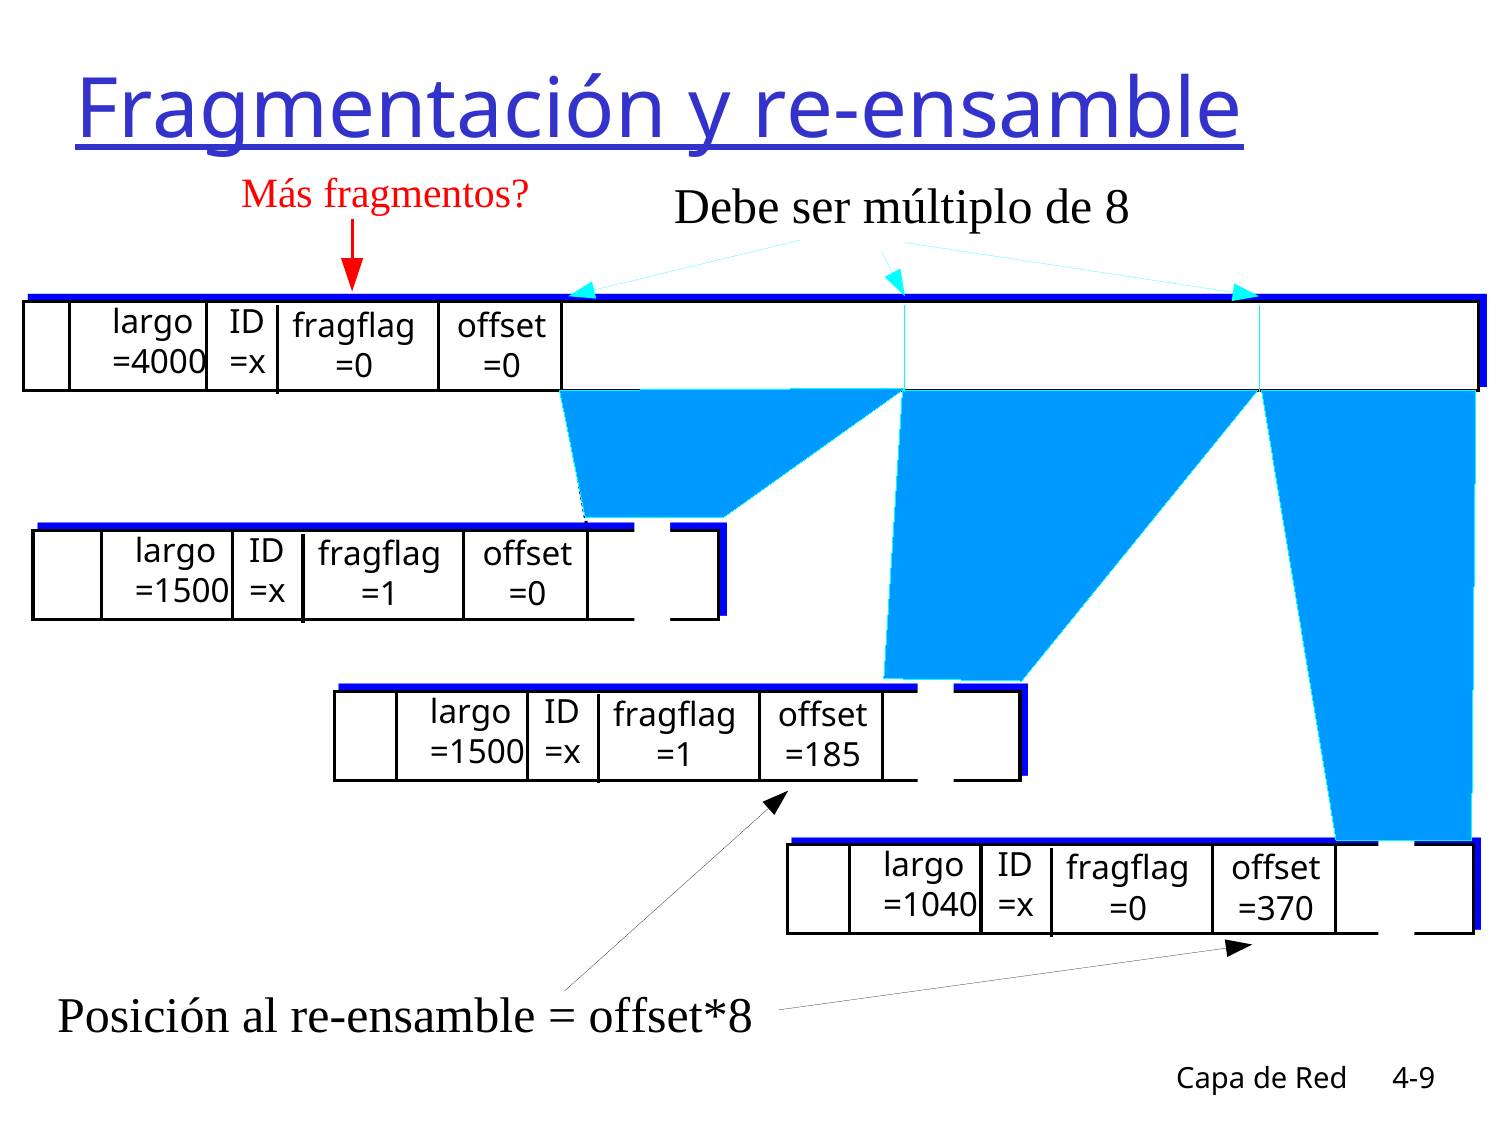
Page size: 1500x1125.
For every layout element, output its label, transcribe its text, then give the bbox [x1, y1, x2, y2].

text_box [851, 844, 979, 934]
text_box offset =0 [467, 524, 588, 620]
text_box largo =1500 [415, 682, 541, 778]
text_box [32, 530, 301, 620]
text_box ID =x [541, 682, 596, 778]
text_box [457, 530, 467, 620]
text_box [71, 301, 205, 391]
text_box [787, 844, 850, 934]
text_box offset =0 [442, 296, 562, 392]
text_box [1205, 844, 1213, 934]
text_box [23, 301, 70, 391]
text_box [983, 844, 1051, 934]
text_box [334, 691, 598, 781]
text_box offset =370 [1216, 838, 1336, 935]
text_box fragflag =0 [1051, 838, 1205, 935]
text_box offset =185 [763, 685, 883, 781]
text_box [559, 301, 1479, 942]
text_box Posición al re-ensamble = offset*8 [42, 974, 791, 1055]
text_box fragflag =1 [598, 685, 752, 781]
text_box [431, 301, 439, 391]
text_box largo =4000 [97, 293, 223, 389]
text_box fragflag =0 [277, 296, 431, 392]
text_box ID =x [223, 293, 281, 389]
text_box Más fragmentos? [226, 158, 545, 224]
text_box ID =x [245, 521, 301, 617]
text_box largo =1040 [868, 835, 994, 932]
text_box largo =1500 [120, 521, 245, 617]
text_box Debe ser múltiplo de 8 [659, 165, 1158, 242]
text_box [752, 691, 763, 781]
text_box fragflag =1 [303, 524, 457, 620]
title Fragmentación y re-ensamble [75, 30, 1463, 181]
text_box ID =x [994, 835, 1049, 932]
